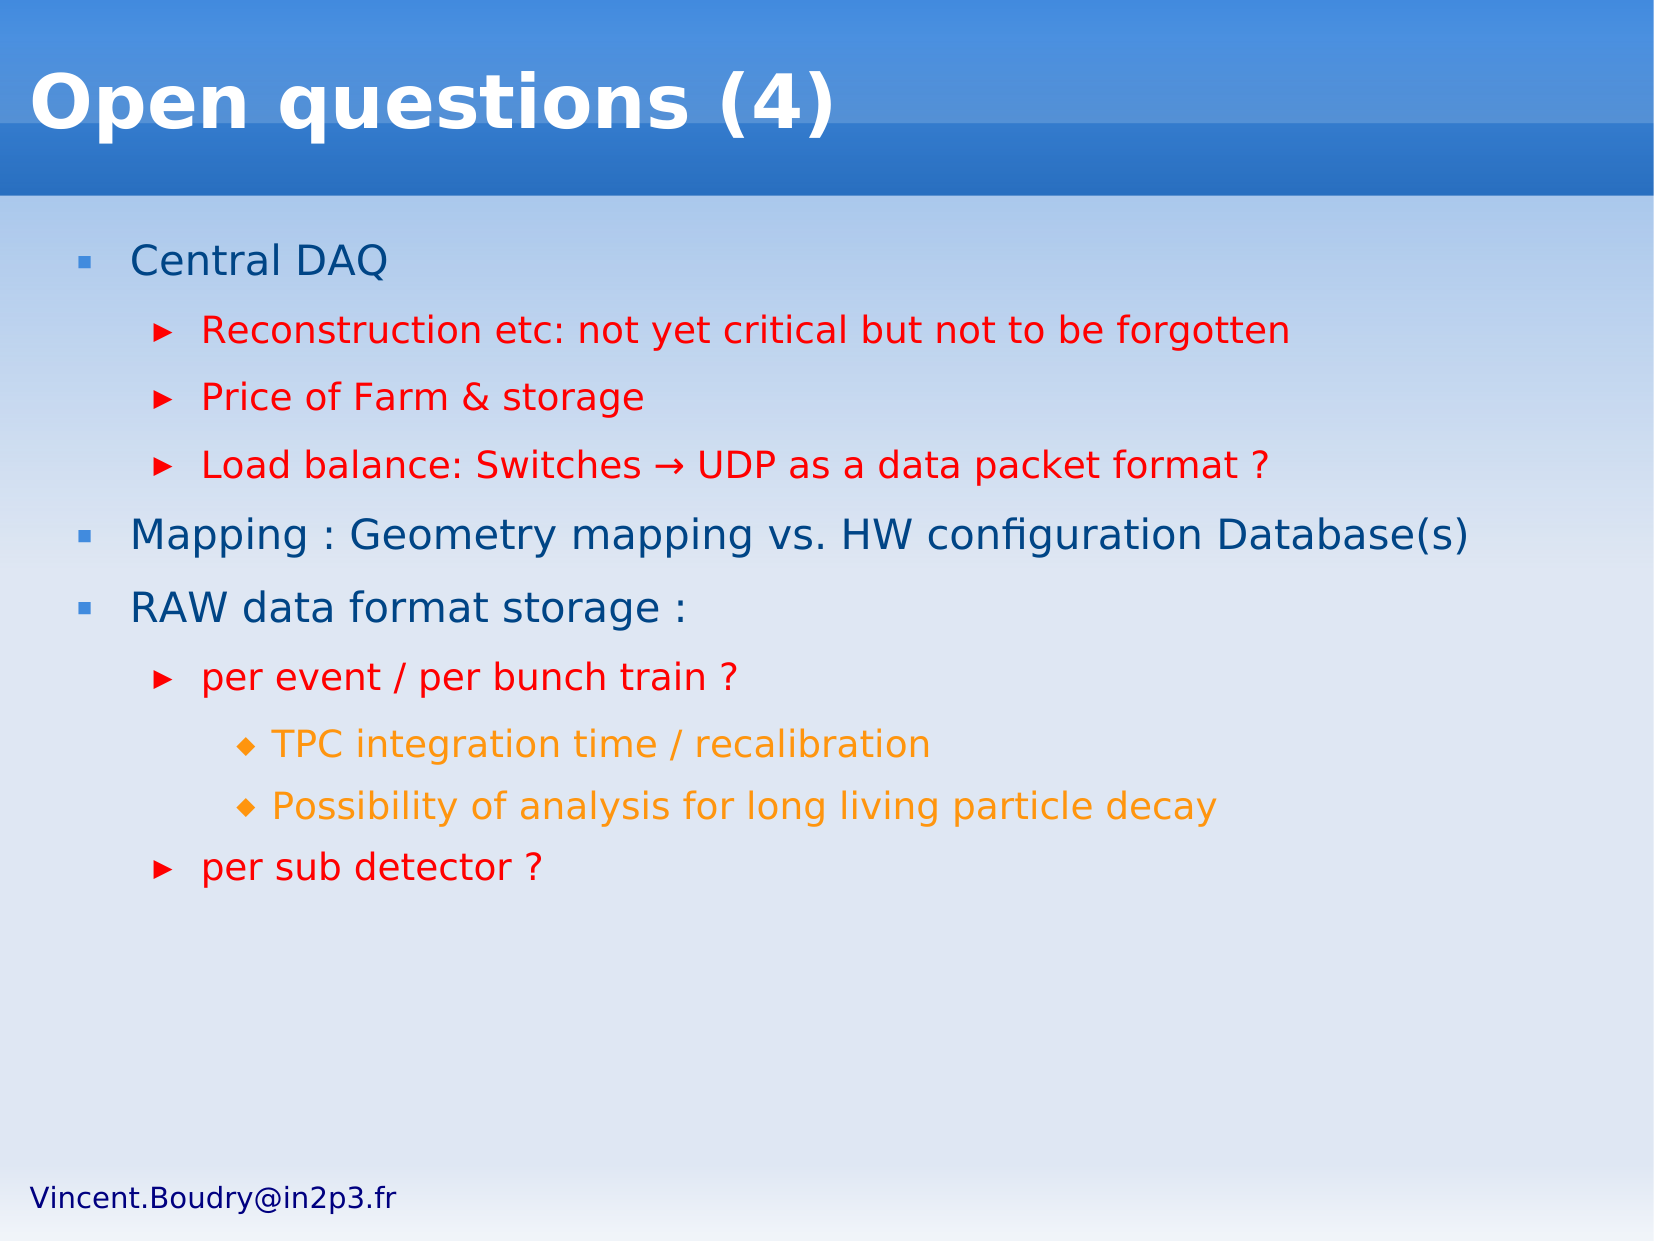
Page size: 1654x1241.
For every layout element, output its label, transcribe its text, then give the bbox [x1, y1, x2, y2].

picture [0, 0, 1654, 1241]
title Open questions (4) [29, 7, 1654, 200]
list Central DAQ Reconstruction etc: not yet critical but not to be forgotten Price of Farm & storage Load balance: Switches → UDP as a data packet format ? Mapping : Geometry mapping vs. HW configuration Database(s) RAW data format storage : per event / per bunch train ? TPC integration time / recalibration Possibility of analysis for long living particle decay per sub detector ? [59, 236, 1595, 1137]
